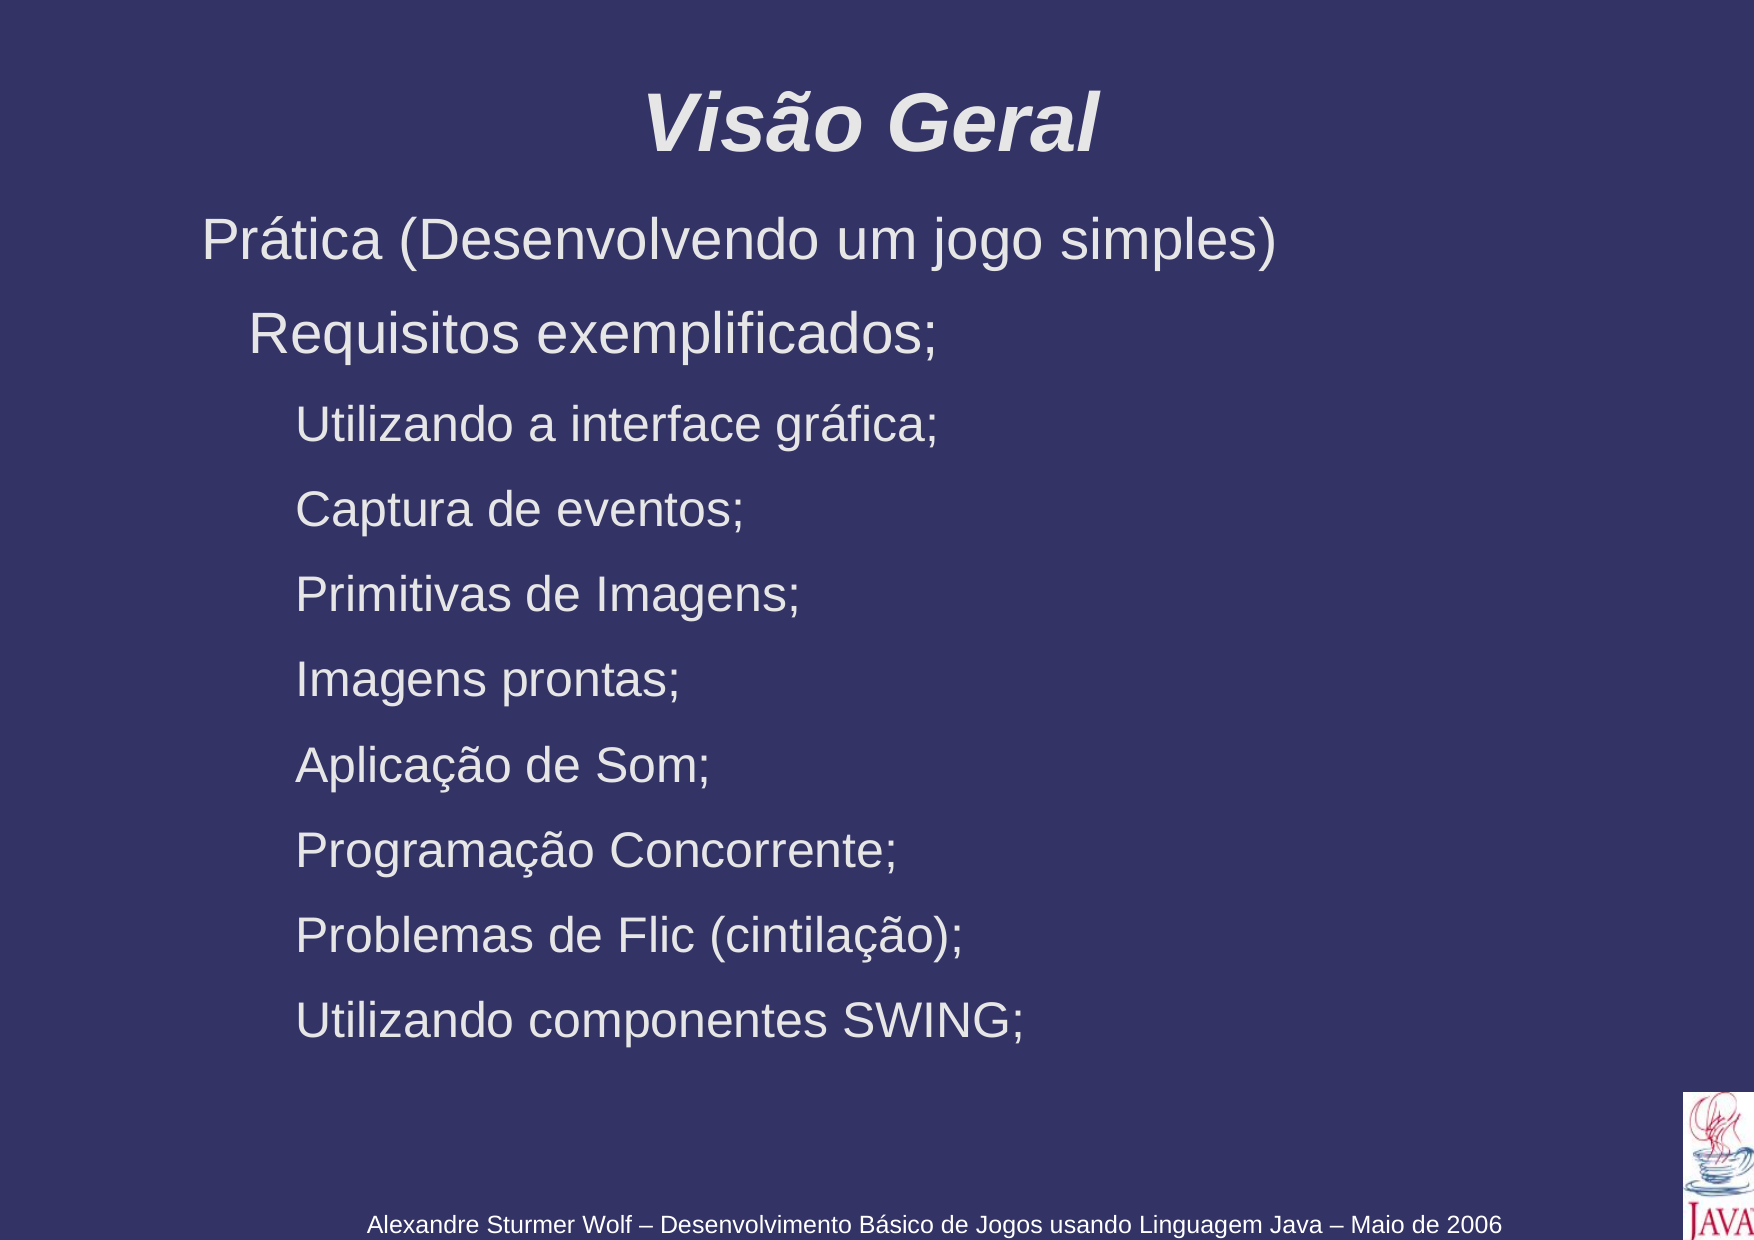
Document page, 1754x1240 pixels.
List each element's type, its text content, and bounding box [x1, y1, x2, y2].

picture [1683, 1092, 1754, 1240]
list Prática (Desenvolvendo um jogo simples) Requisitos exemplificados; Utilizando a interface gráfica; Captura de eventos; Primitivas de Imagens; Imagens prontas; Aplicação de Som; Programação Concorrente; Problemas de Flic (cintilação); Utilizando componentes SWING; [189, 206, 1665, 1146]
title Visão Geral [29, 19, 1713, 227]
